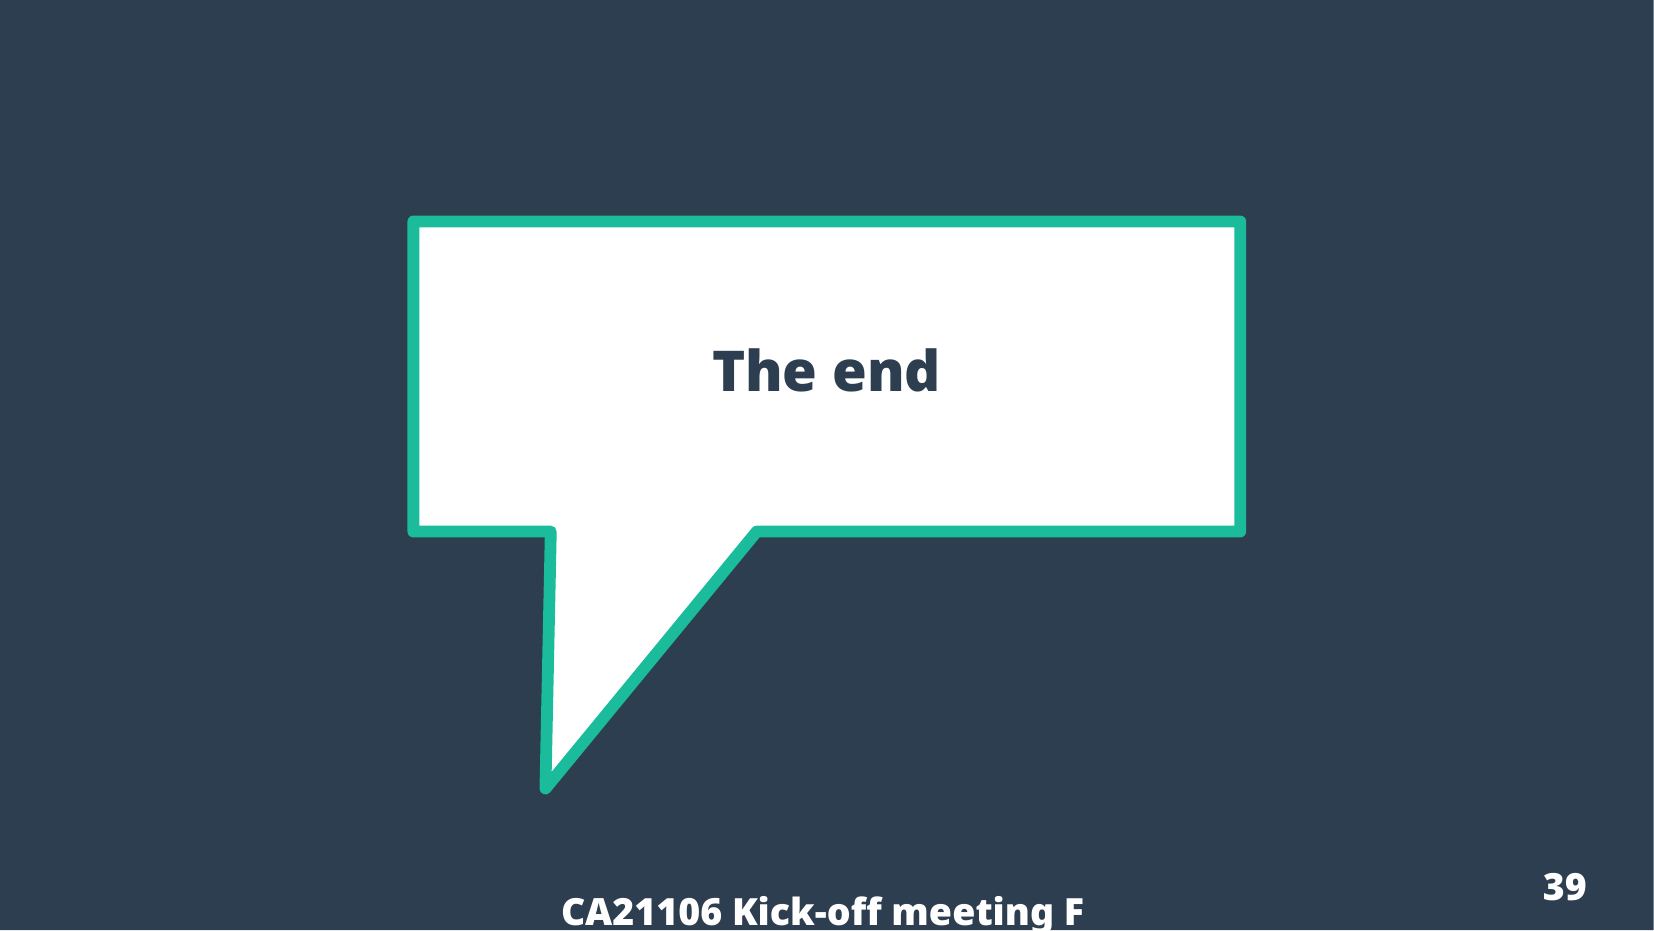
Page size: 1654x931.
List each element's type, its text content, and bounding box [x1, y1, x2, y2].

title The end [442, 236, 1211, 502]
